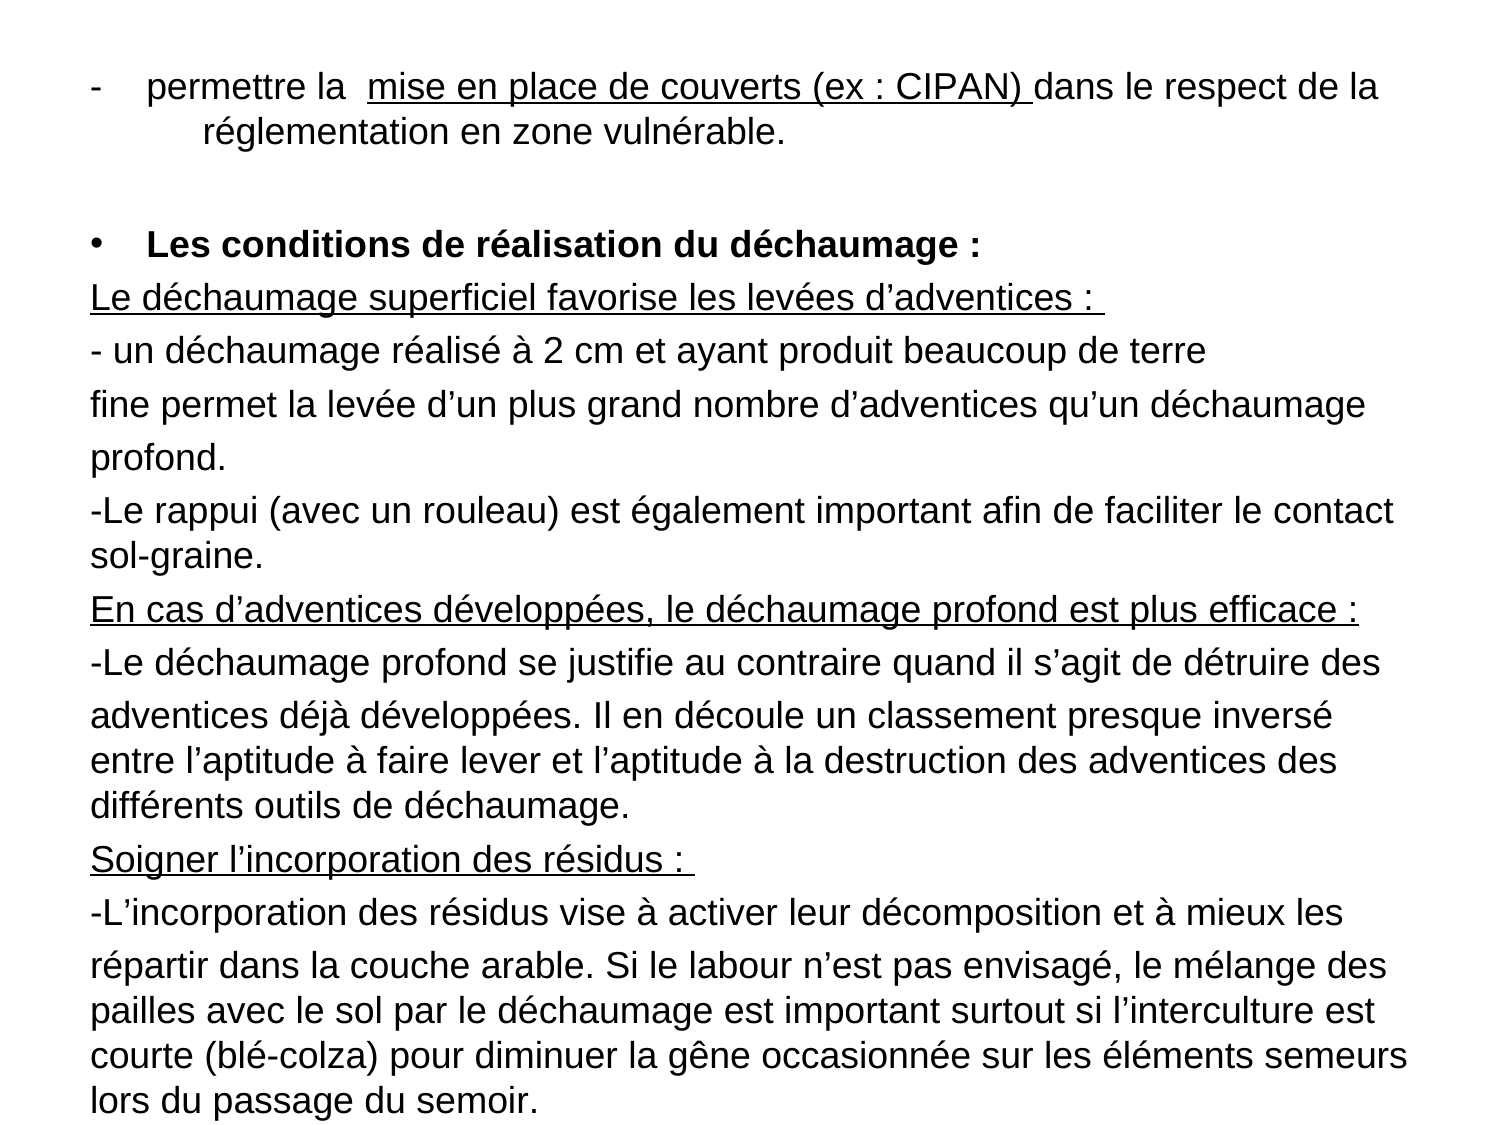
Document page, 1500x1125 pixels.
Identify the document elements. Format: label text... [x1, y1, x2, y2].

list permettre la mise en place de couverts (ex : CIPAN) dans le respect de la réglementation en zone vulnérable. Les conditions de réalisation du déchaumage : Le déchaumage superficiel favorise les levées d’adventices : - un déchaumage réalisé à 2 cm et ayant produit beaucoup de terre fine permet la levée d’un plus grand nombre d’adventices qu’un déchaumage profond. -Le rappui (avec un rouleau) est également important afin de faciliter le contact sol-graine. En cas d’adventices développées, le déchaumage profond est plus efficace : -Le déchaumage profond se justifie au contraire quand il s’agit de détruire des adventices déjà développées. Il en découle un classement presque inversé entre l’aptitude à faire lever et l’aptitude à la destruction des adventices des différents outils de déchaumage. Soigner l’incorporation des résidus : -L’incorporation des résidus vise à activer leur décomposition et à mieux les répartir dans la couche arable. Si le labour n’est pas envisagé, le mélange des pailles avec le sol par le déchaumage est important surtout si l’interculture est courte (blé-colza) pour diminuer la gêne occasionnée sur les éléments semeurs lors du passage du semoir. [75, 54, 1426, 1005]
